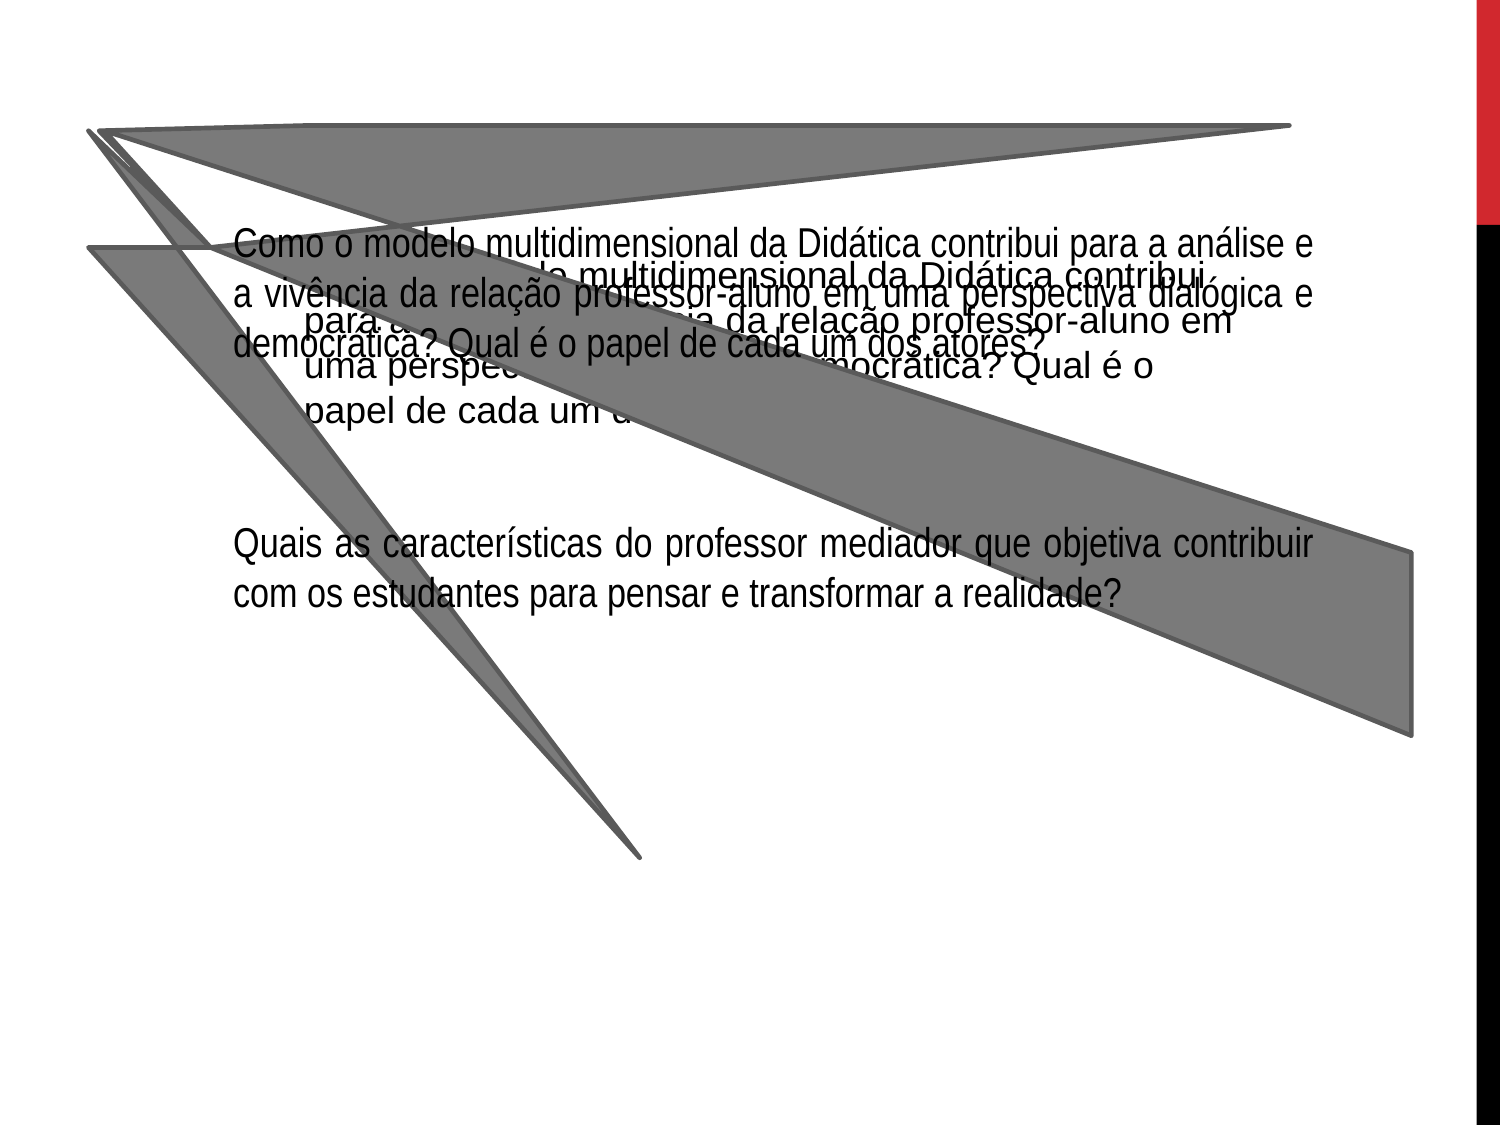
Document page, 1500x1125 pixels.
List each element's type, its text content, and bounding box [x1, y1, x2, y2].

text_box [554, 764, 640, 858]
text_box [88, 125, 1290, 391]
text_box Como o modelo multidimensional da Didática contribui para a análise e a vivência da relação professor-aluno em uma perspectiva dialógica e democrática? Qual é o papel de cada um dos atores? Quais as características do professor mediador que objetiva contribuir com os estudantes para pensar e transformar a realidade? [218, 208, 1329, 764]
text_box [1329, 525, 1412, 736]
